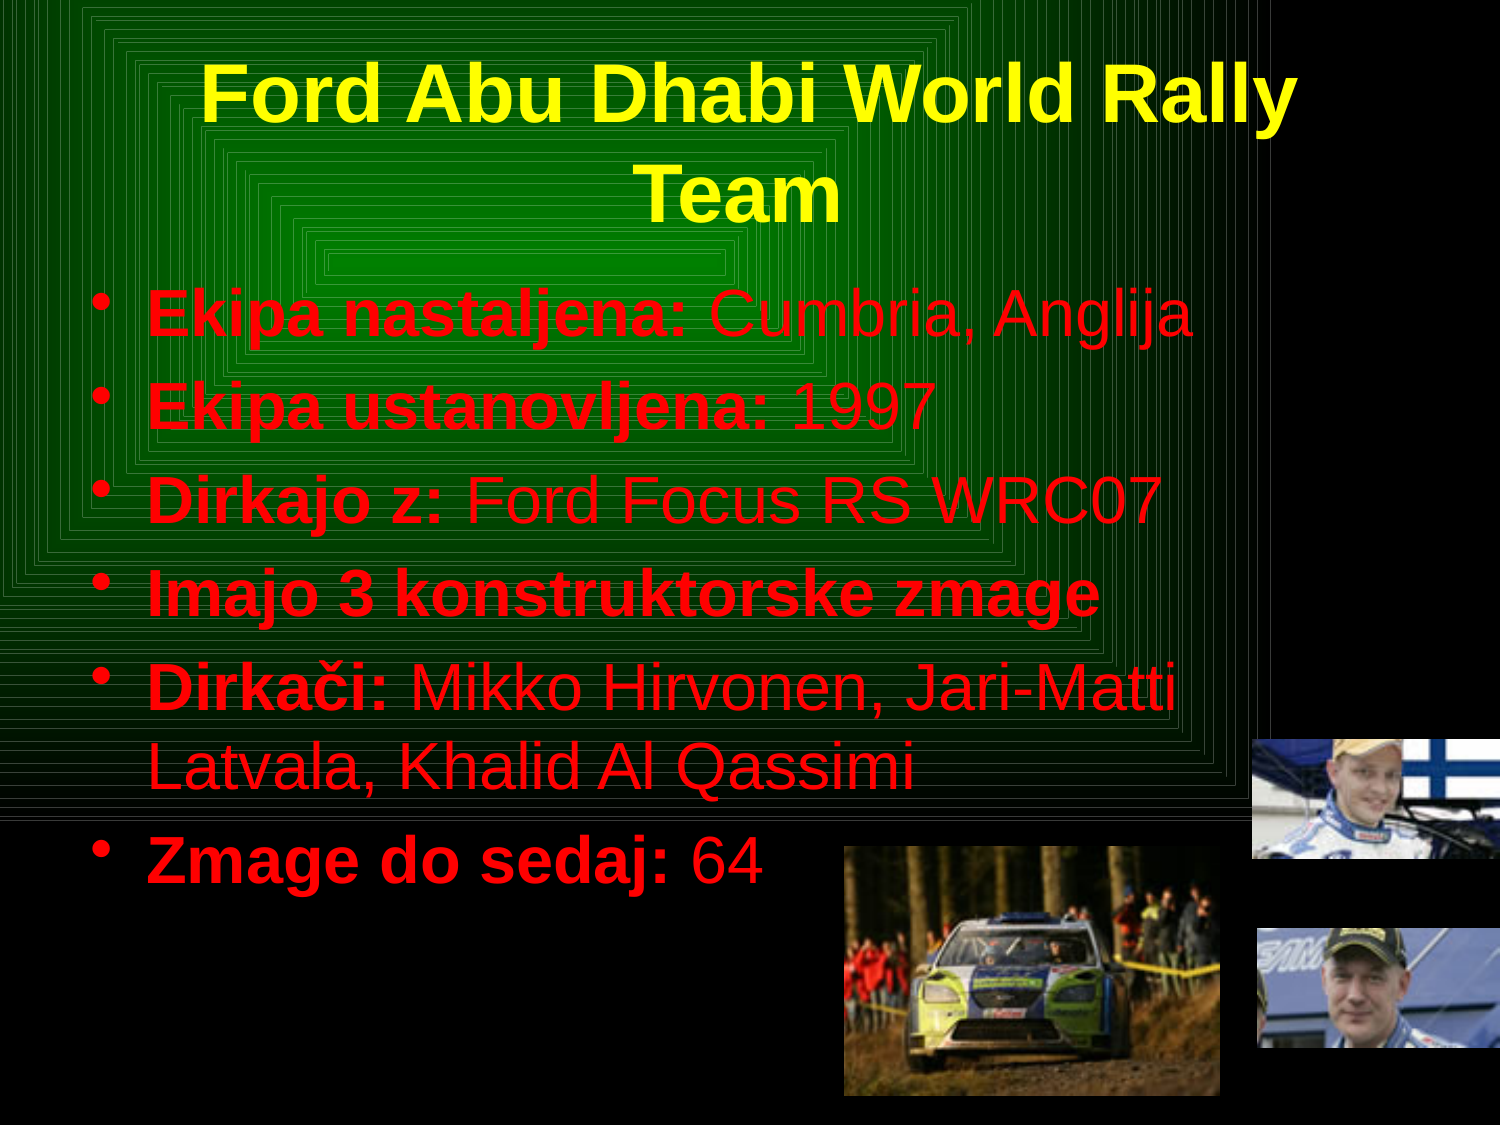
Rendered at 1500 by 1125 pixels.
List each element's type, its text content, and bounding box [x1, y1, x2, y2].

picture [1252, 739, 1500, 859]
picture [844, 846, 1220, 1097]
list Ekipa nastaljena: Cumbria, Anglija Ekipa ustanovljena: 1997 Dirkajo z: Ford Focus RS WRC07 Imajo 3 konstruktorske zmage Dirkači: Mikko Hirvonen, Jari-Matti Latvala, Khalid Al Qassimi Zmage do sedaj: 64 [75, 262, 1425, 1005]
slide_number <number> [1074, 1024, 1425, 1103]
title Ford Abu Dhabi World Rally Team [75, 45, 1425, 233]
picture [1257, 928, 1500, 1048]
